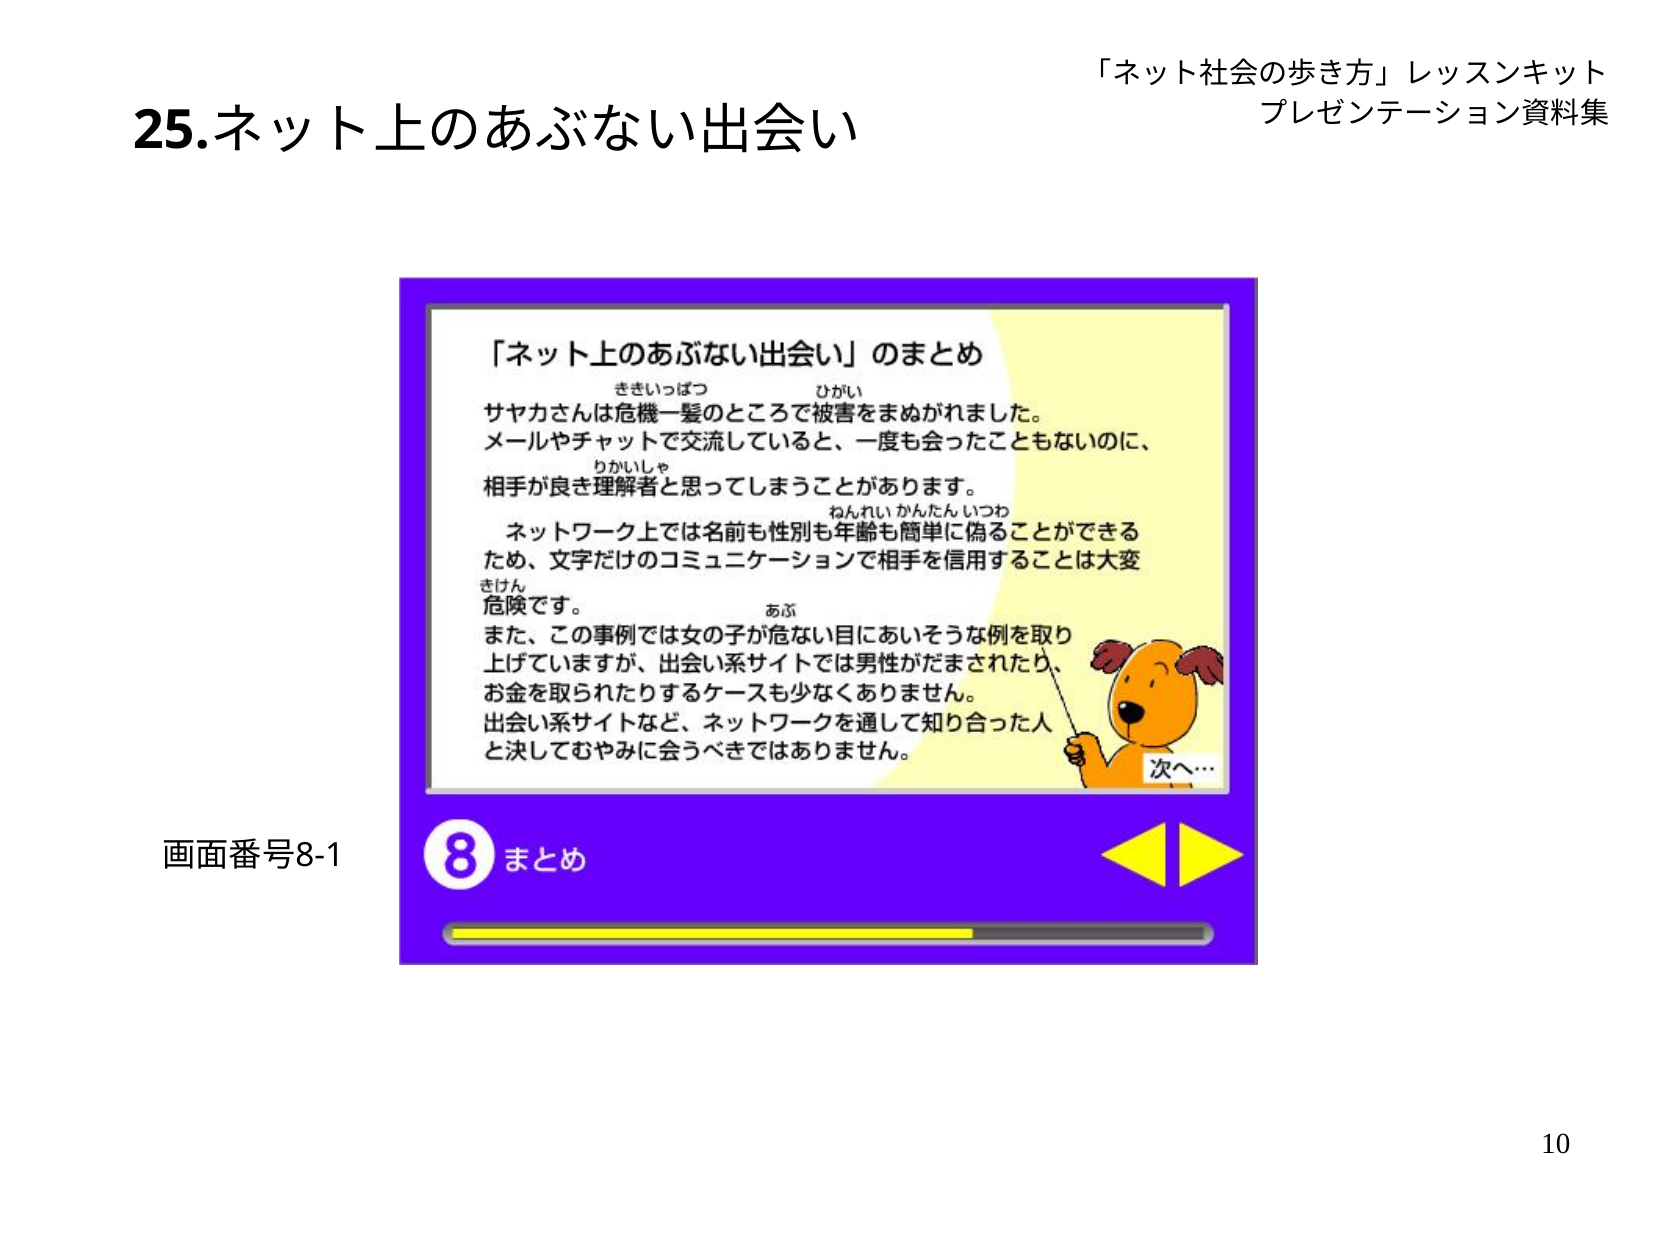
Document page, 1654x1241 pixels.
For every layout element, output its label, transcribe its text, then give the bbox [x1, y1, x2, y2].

picture [399, 277, 1258, 965]
text_box 「ネット社会の歩き方」レッスンキット プレゼンテーション資料集 [1062, 44, 1625, 139]
text_box 画面番号8-1 [147, 826, 384, 882]
text_box 25.ネット上のあぶない出会い [118, 88, 1241, 169]
